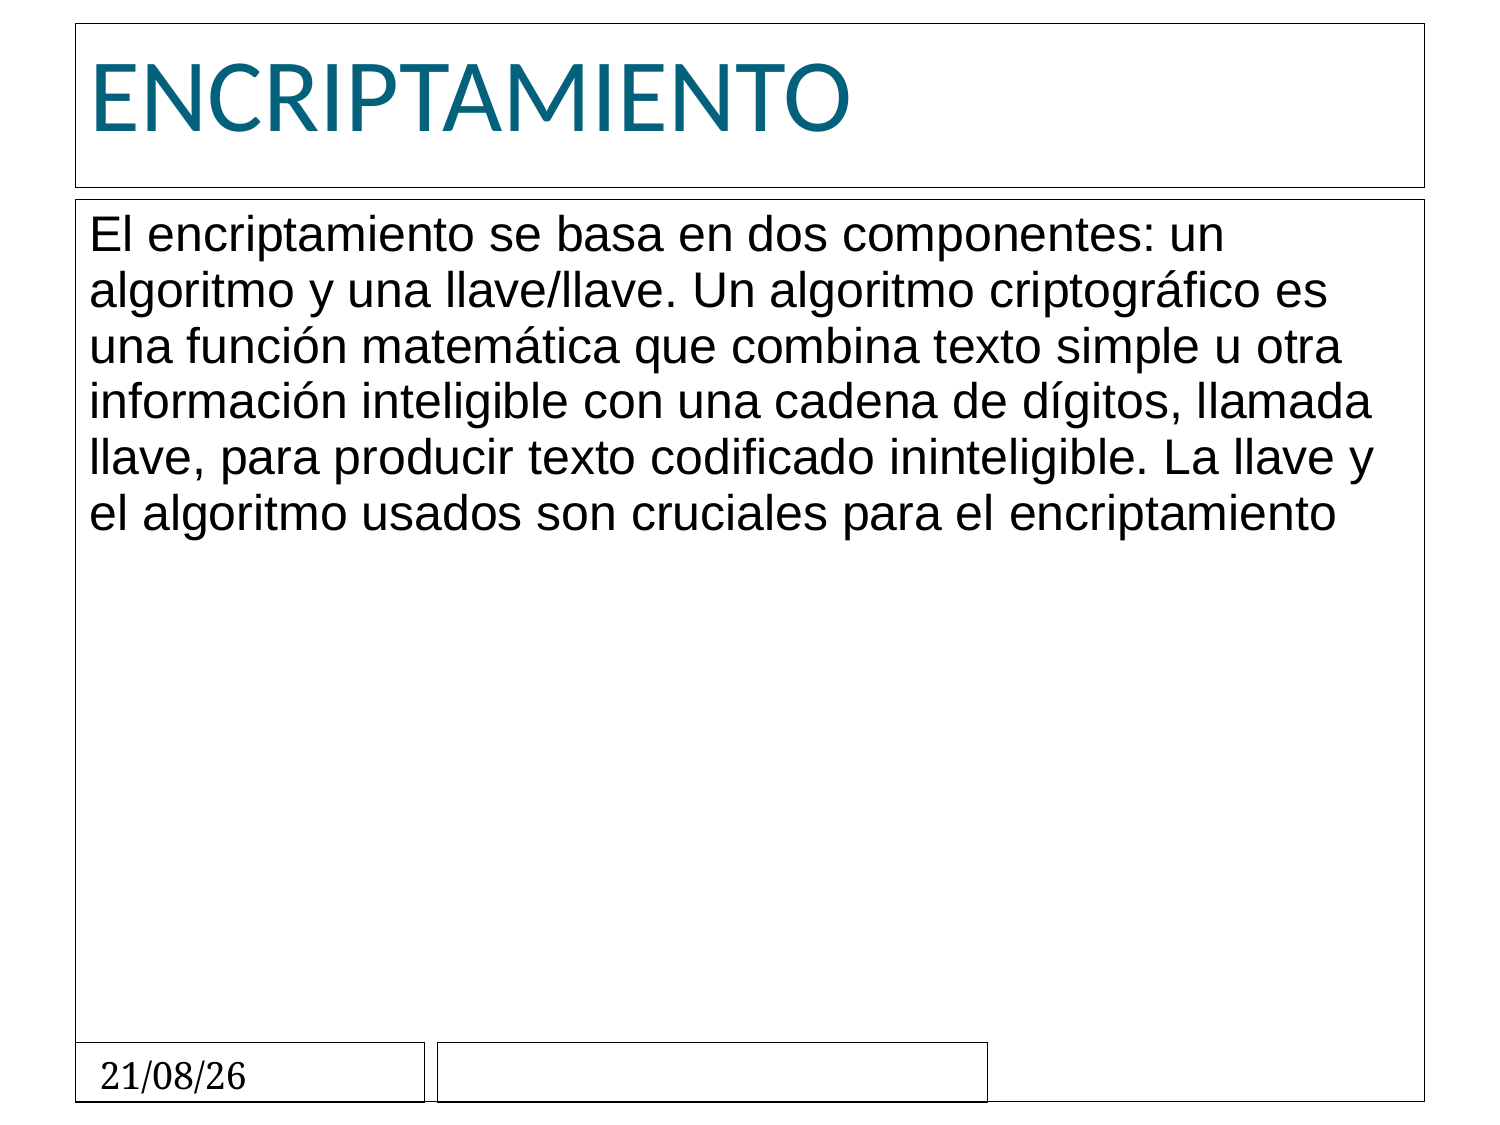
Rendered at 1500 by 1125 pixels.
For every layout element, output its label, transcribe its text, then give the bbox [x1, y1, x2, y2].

list El encriptamiento se basa en dos componentes: un algoritmo y una llave/llave. Un algoritmo criptográfico es una función matemática que combina texto simple u otra información inteligible con una cadena de dígitos, llamada llave, para producir texto codificado ininteligible. La llave y el algoritmo usados son cruciales para el encriptamiento [75, 199, 1425, 1102]
title ENCRIPTAMIENTO [75, 23, 1425, 188]
